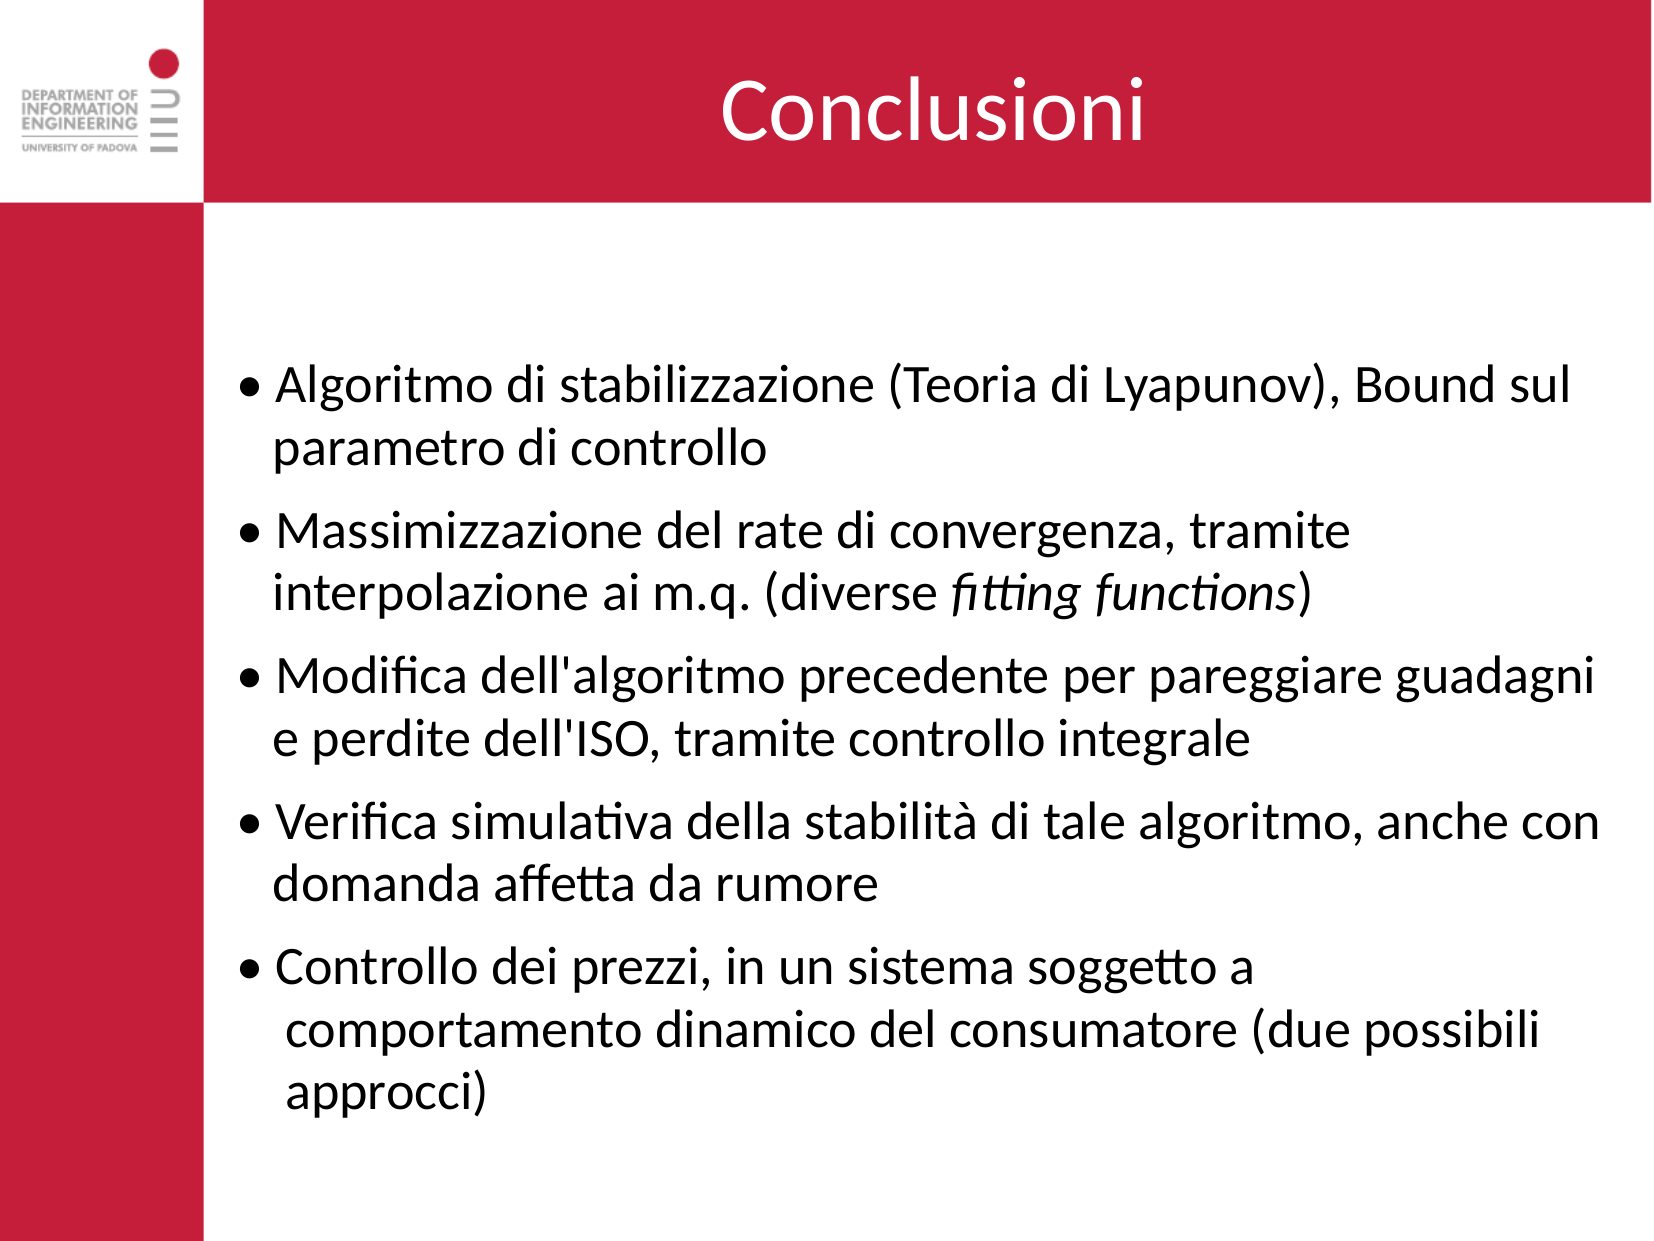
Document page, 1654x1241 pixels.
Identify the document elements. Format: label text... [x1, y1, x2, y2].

picture [0, 0, 1654, 1241]
title Conclusioni [215, 0, 1654, 207]
text_box • Algoritmo di stabilizzazione (Teoria di Lyapunov), Bound sul parametro di controllo • Massimizzazione del rate di convergenza, tramite interpolazione ai m.q. (diverse fitting functions) • Modifica dell'algoritmo precedente per pareggiare guadagni e perdite dell'ISO, tramite controllo integrale • Verifica simulativa della stabilità di tale algoritmo, anche con domanda affetta da rumore • Controllo dei prezzi, in un sistema soggetto a comportamento dinamico del consumatore (due possibili approcci) [236, 275, 1625, 1241]
